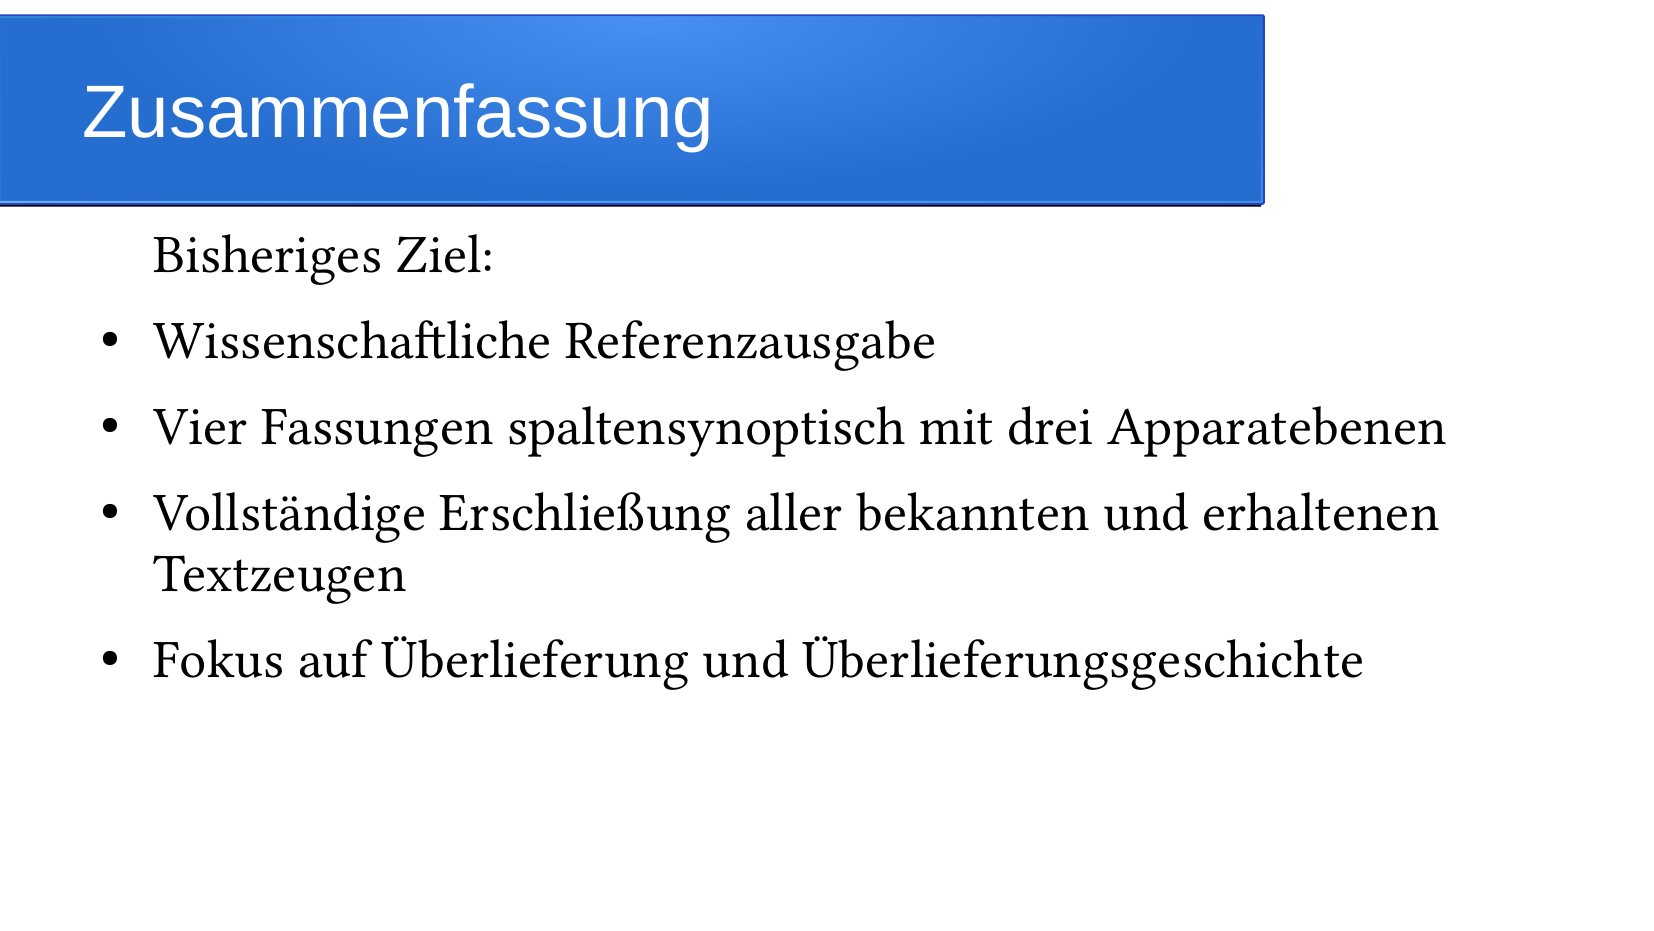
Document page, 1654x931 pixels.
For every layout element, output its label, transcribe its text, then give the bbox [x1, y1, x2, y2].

list Bisheriges Ziel: Wissenschaftliche Referenzausgabe Vier Fassungen spaltensynoptisch mit drei Apparatebenen Vollständige Erschließung aller bekannten und erhaltenen Textzeugen Fokus auf Überlieferung und Überlieferungsgeschichte [82, 224, 1571, 764]
title Zusammenfassung [82, 35, 1235, 189]
